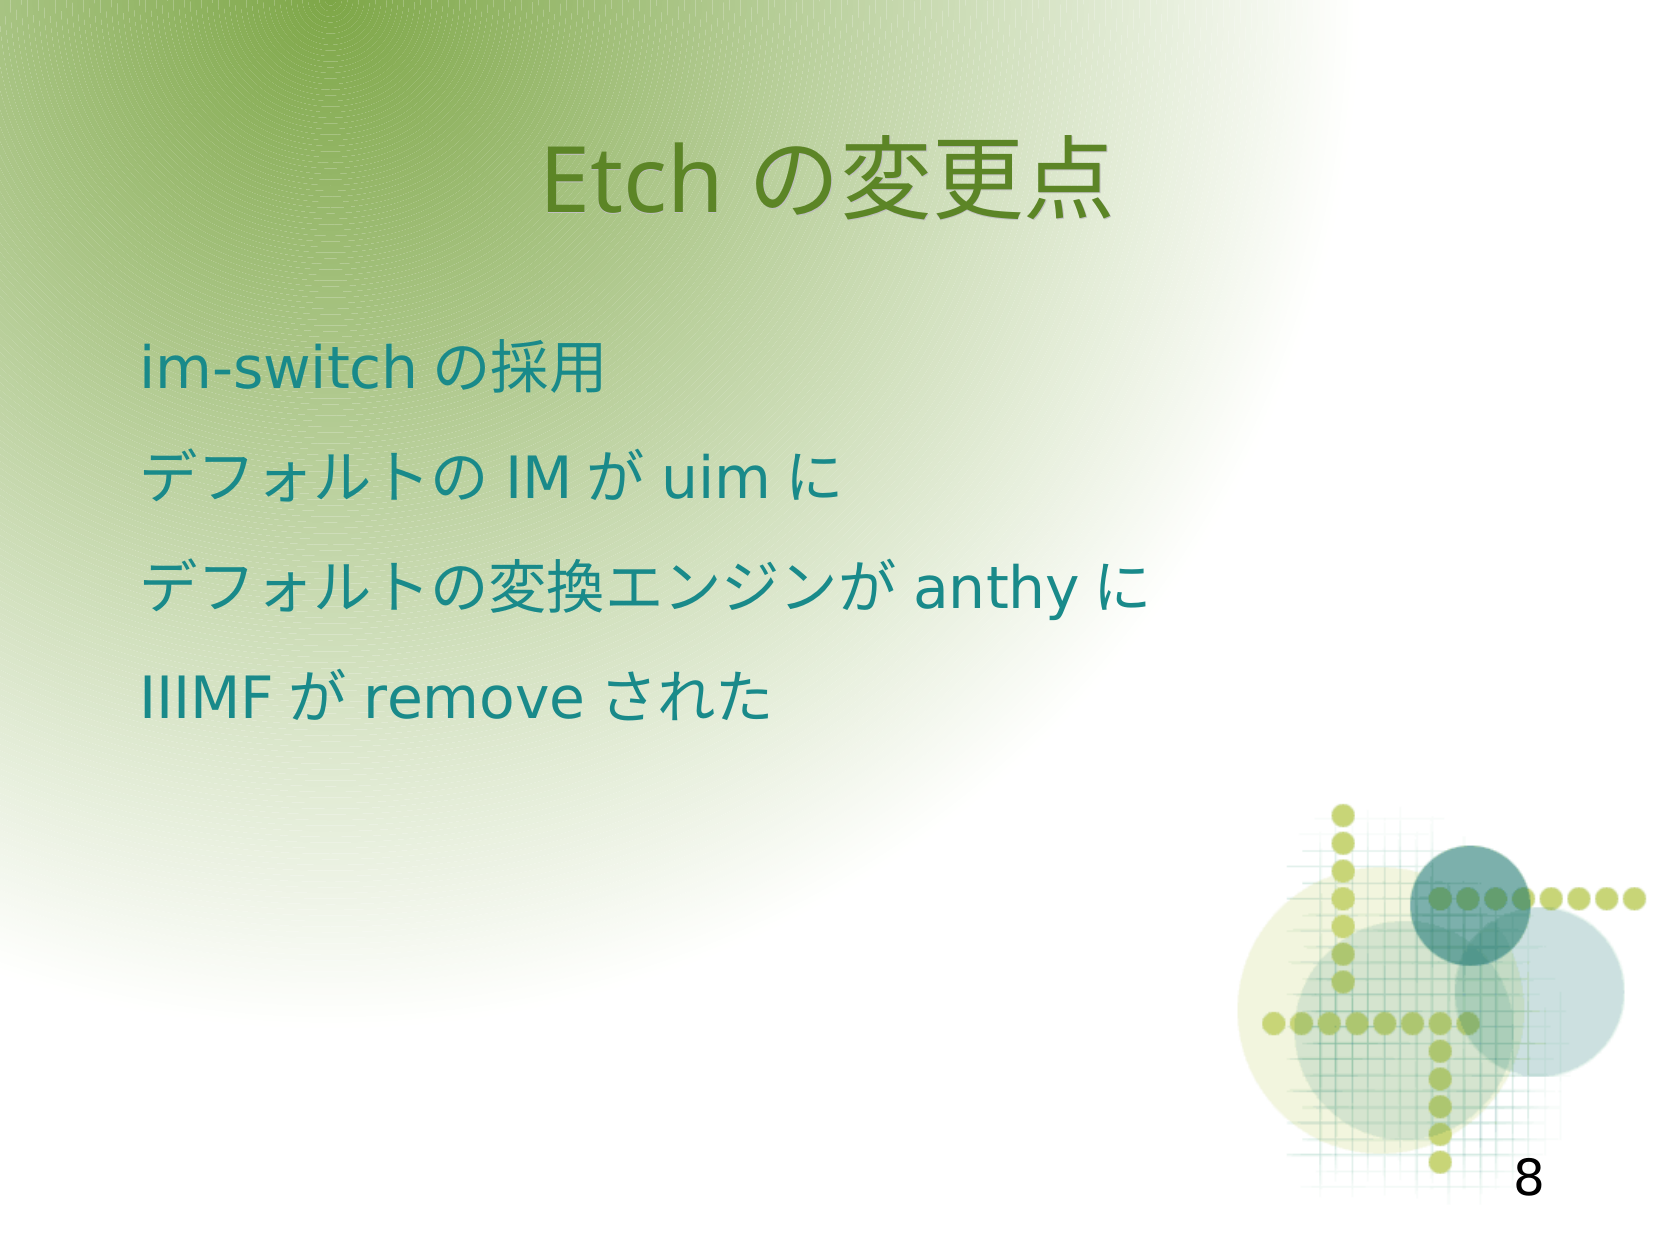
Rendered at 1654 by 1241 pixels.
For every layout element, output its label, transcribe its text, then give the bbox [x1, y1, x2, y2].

picture [1224, 792, 1654, 1211]
list im-switchの採用 デフォルトのIMがuimに デフォルトの変換エンジンがanthyに IIIMFがremoveされた [121, 321, 1534, 1103]
title Etchの変更点 [121, 73, 1534, 281]
